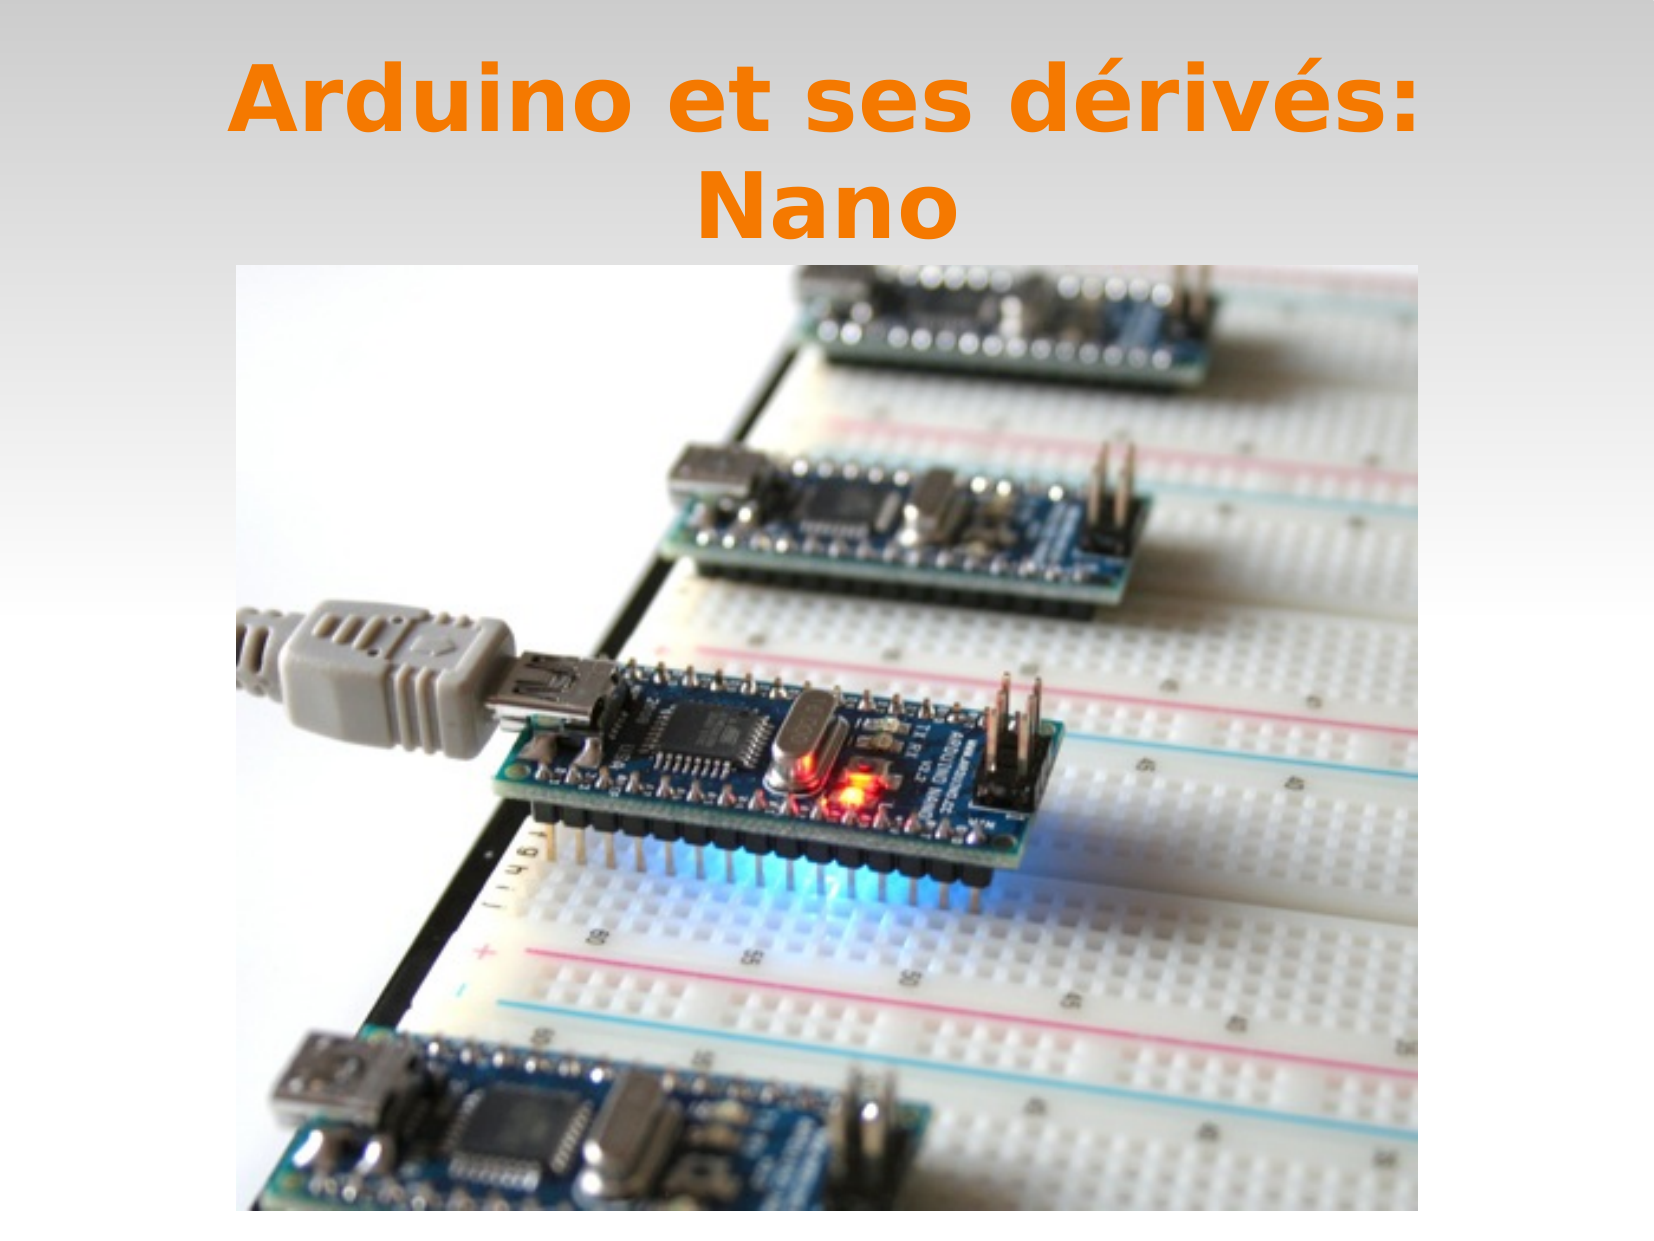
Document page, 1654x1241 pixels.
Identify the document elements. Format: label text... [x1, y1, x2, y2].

title Arduino et ses dérivés: Nano [82, 45, 1571, 261]
picture [236, 265, 1418, 1211]
